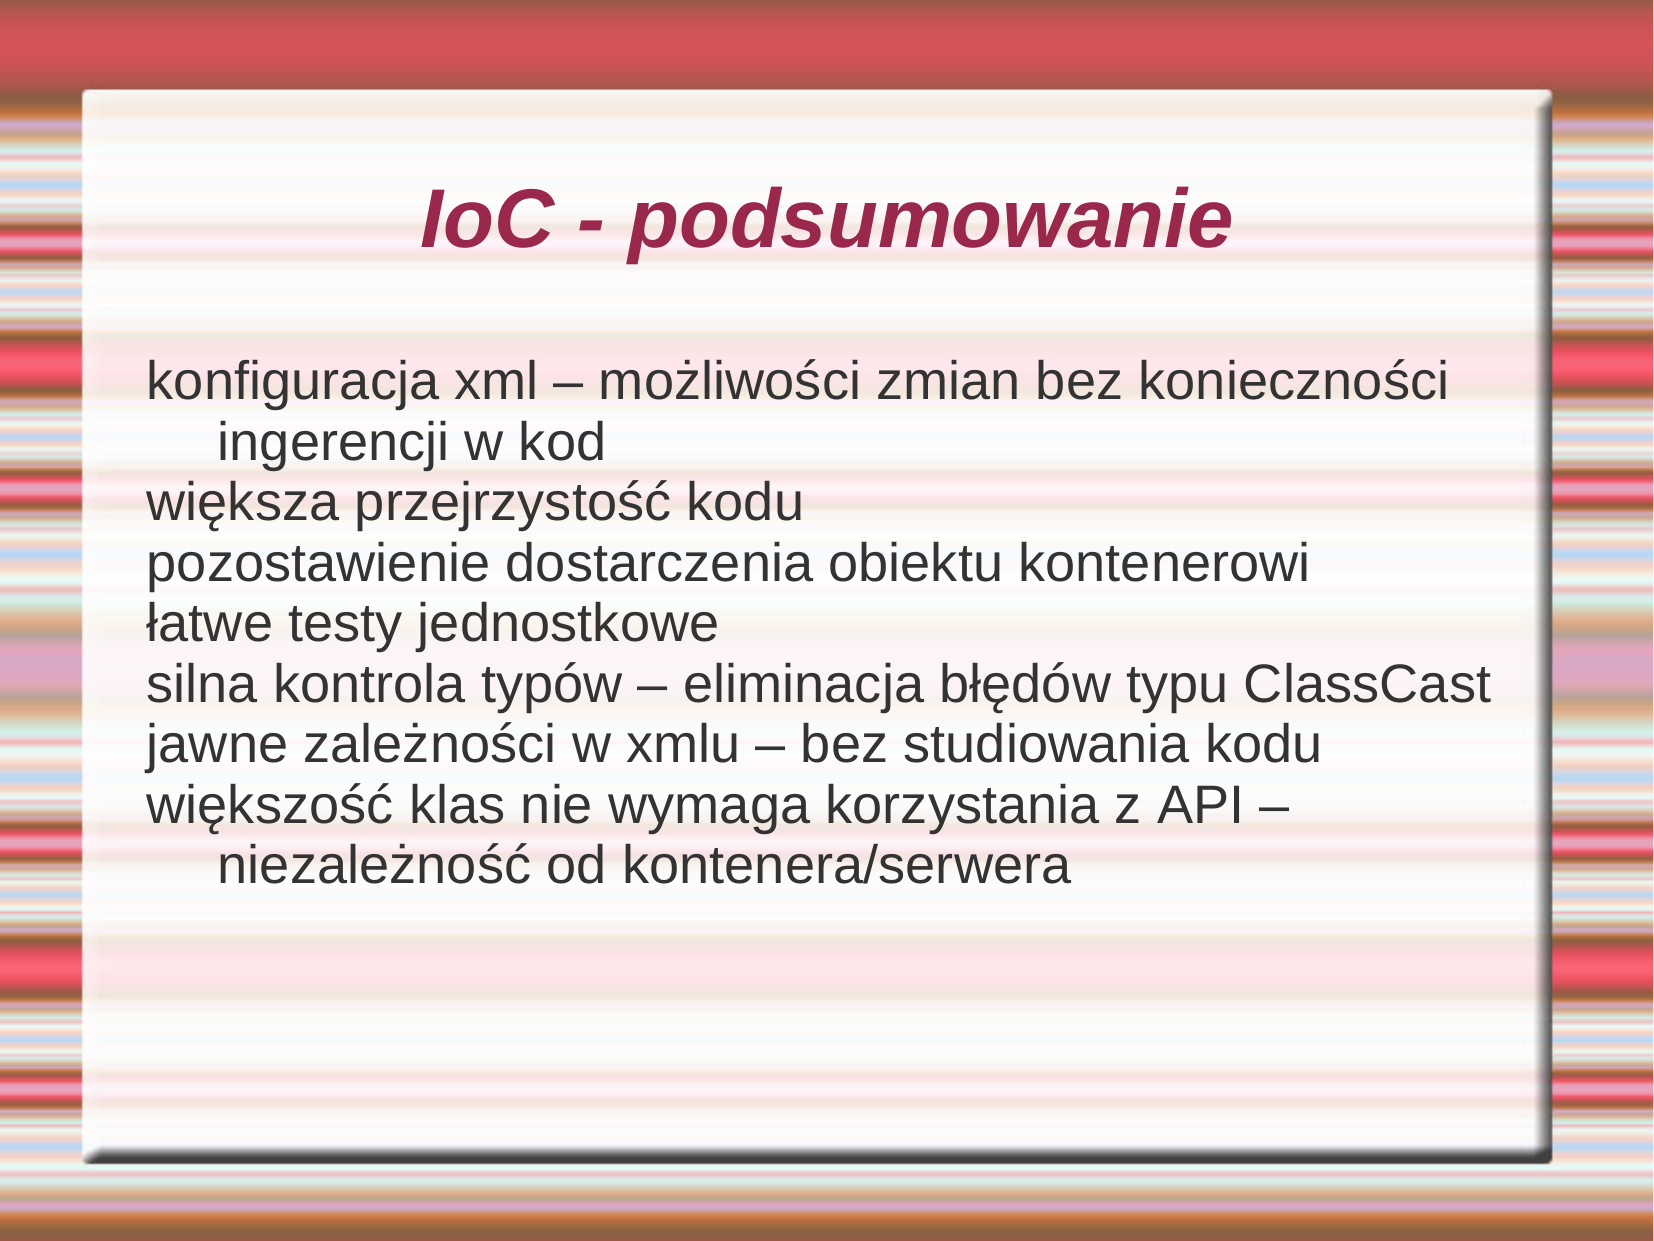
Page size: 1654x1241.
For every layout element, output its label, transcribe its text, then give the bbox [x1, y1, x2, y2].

list konfiguracja xml – możliwości zmian bez konieczności ingerencji w kod większa przejrzystość kodu pozostawienie dostarczenia obiektu kontenerowi łatwe testy jednostkowe silna kontrola typów – eliminacja błędów typu ClassCast jawne zależności w xmlu – bez studiowania kodu większość klas nie wymaga korzystania z API – niezależność od kontenera/serwera [134, 350, 1516, 1133]
title IoC - podsumowanie [121, 114, 1534, 322]
picture [0, 0, 1654, 1241]
